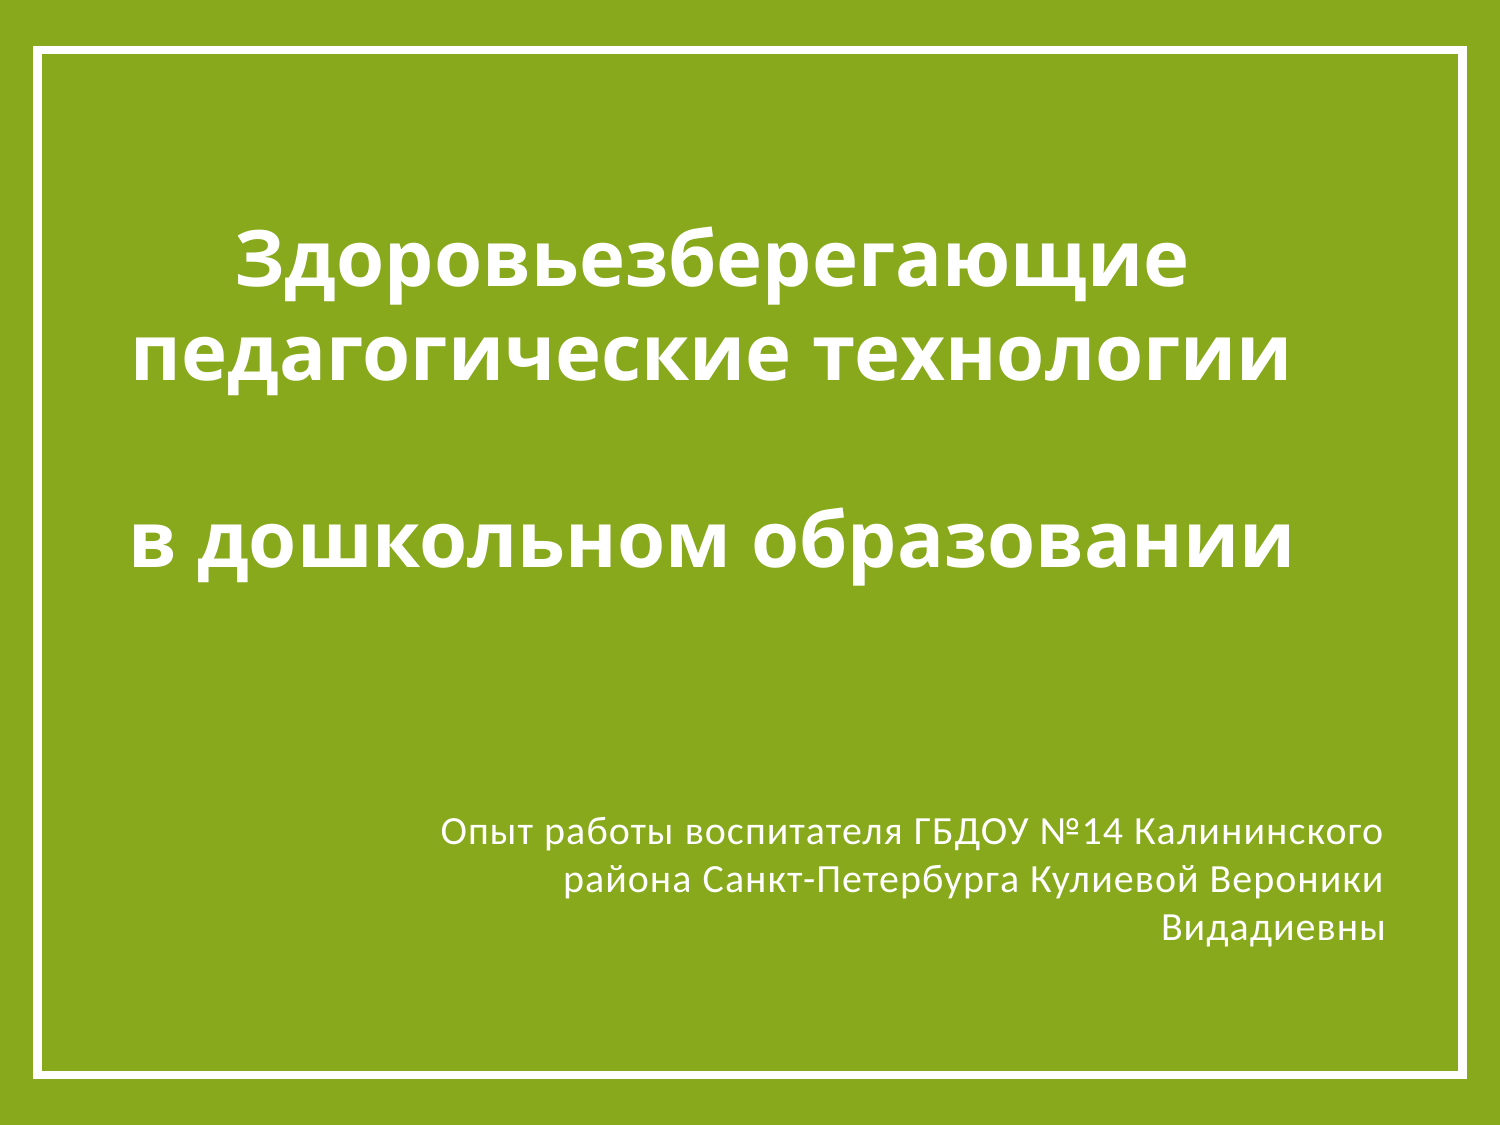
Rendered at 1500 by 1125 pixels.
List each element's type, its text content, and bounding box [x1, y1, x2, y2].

subtitle Опыт работы воспитателя ГБДОУ №14 Калининского района Санкт-Петербурга Кулиевой Вероники Видадиевны [351, 796, 1402, 957]
title Здоровьезберегающие педагогические технологии в дошкольном образовании [112, 117, 1313, 591]
